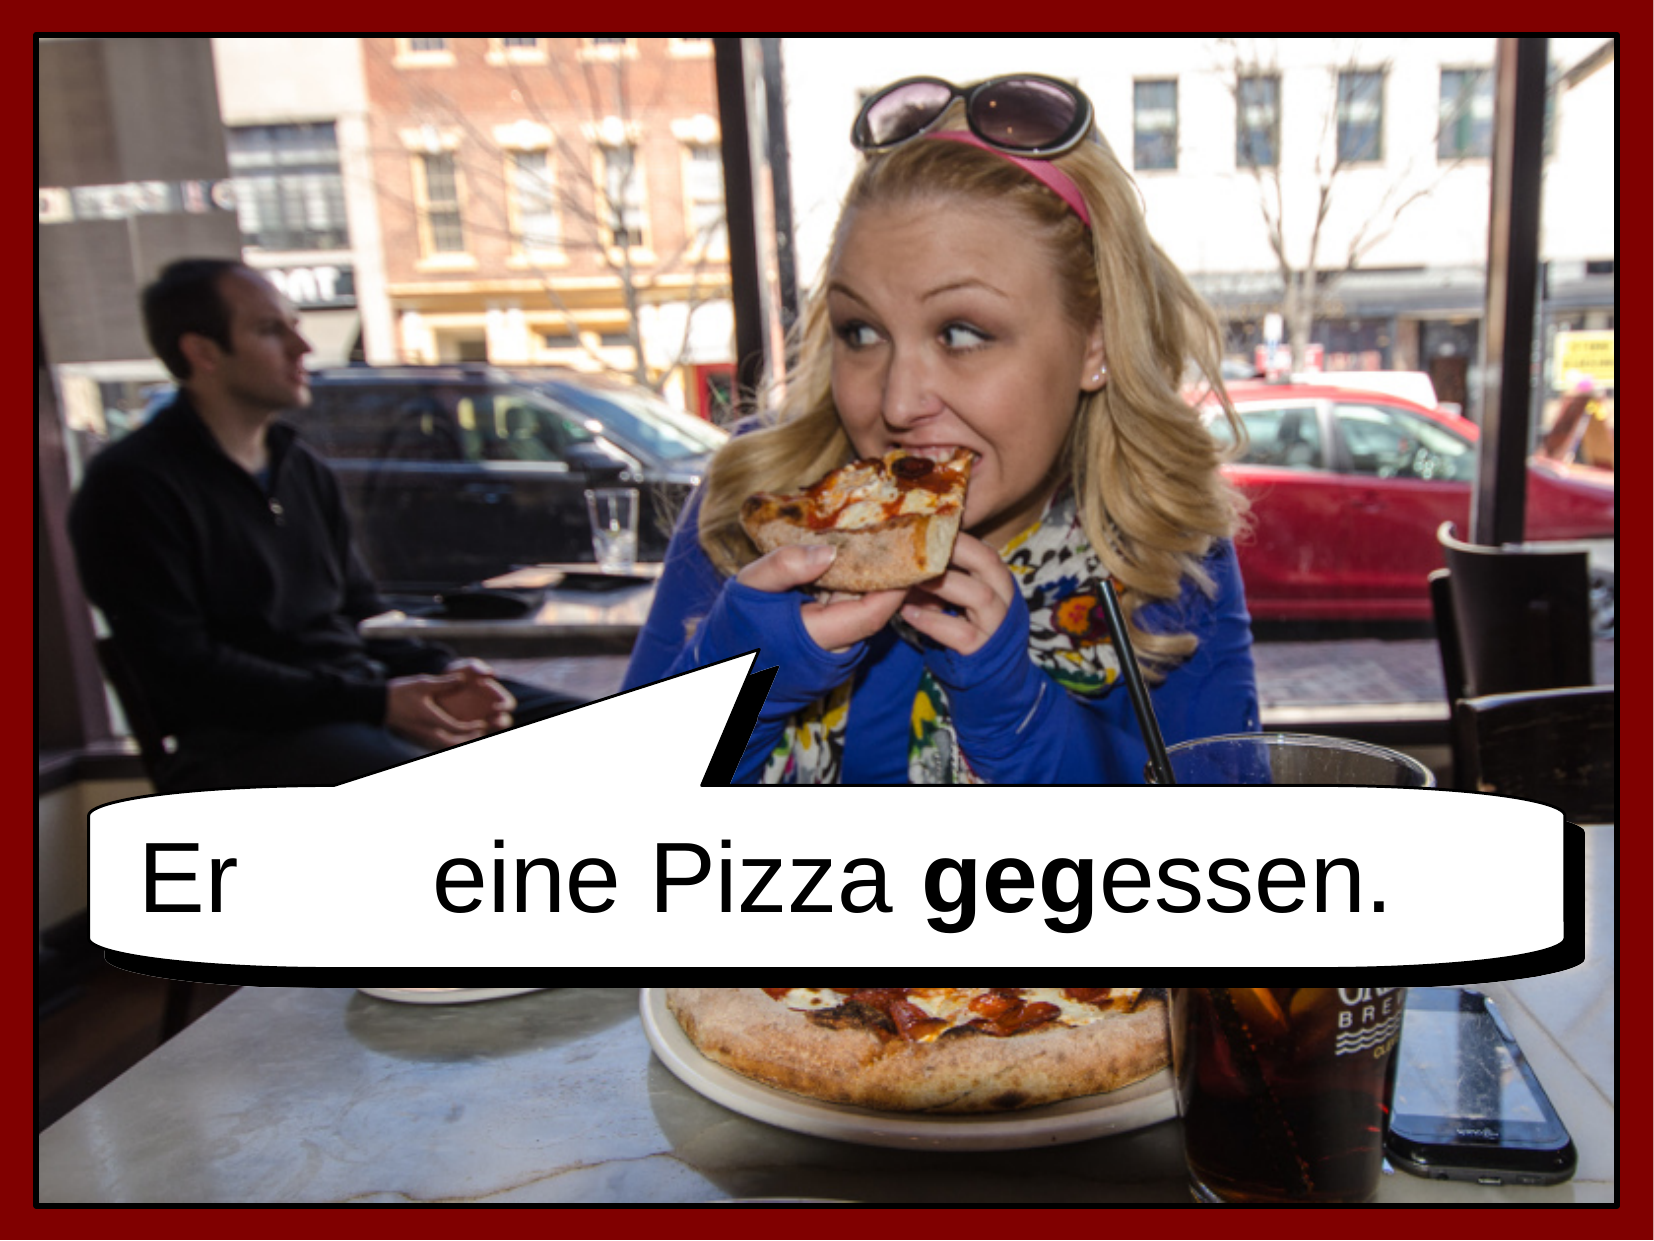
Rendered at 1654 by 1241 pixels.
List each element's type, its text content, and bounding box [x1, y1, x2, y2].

text_box Er eine Pizza gegessen. [124, 814, 1589, 1054]
picture [39, 37, 1615, 1203]
text_box [88, 649, 1565, 954]
